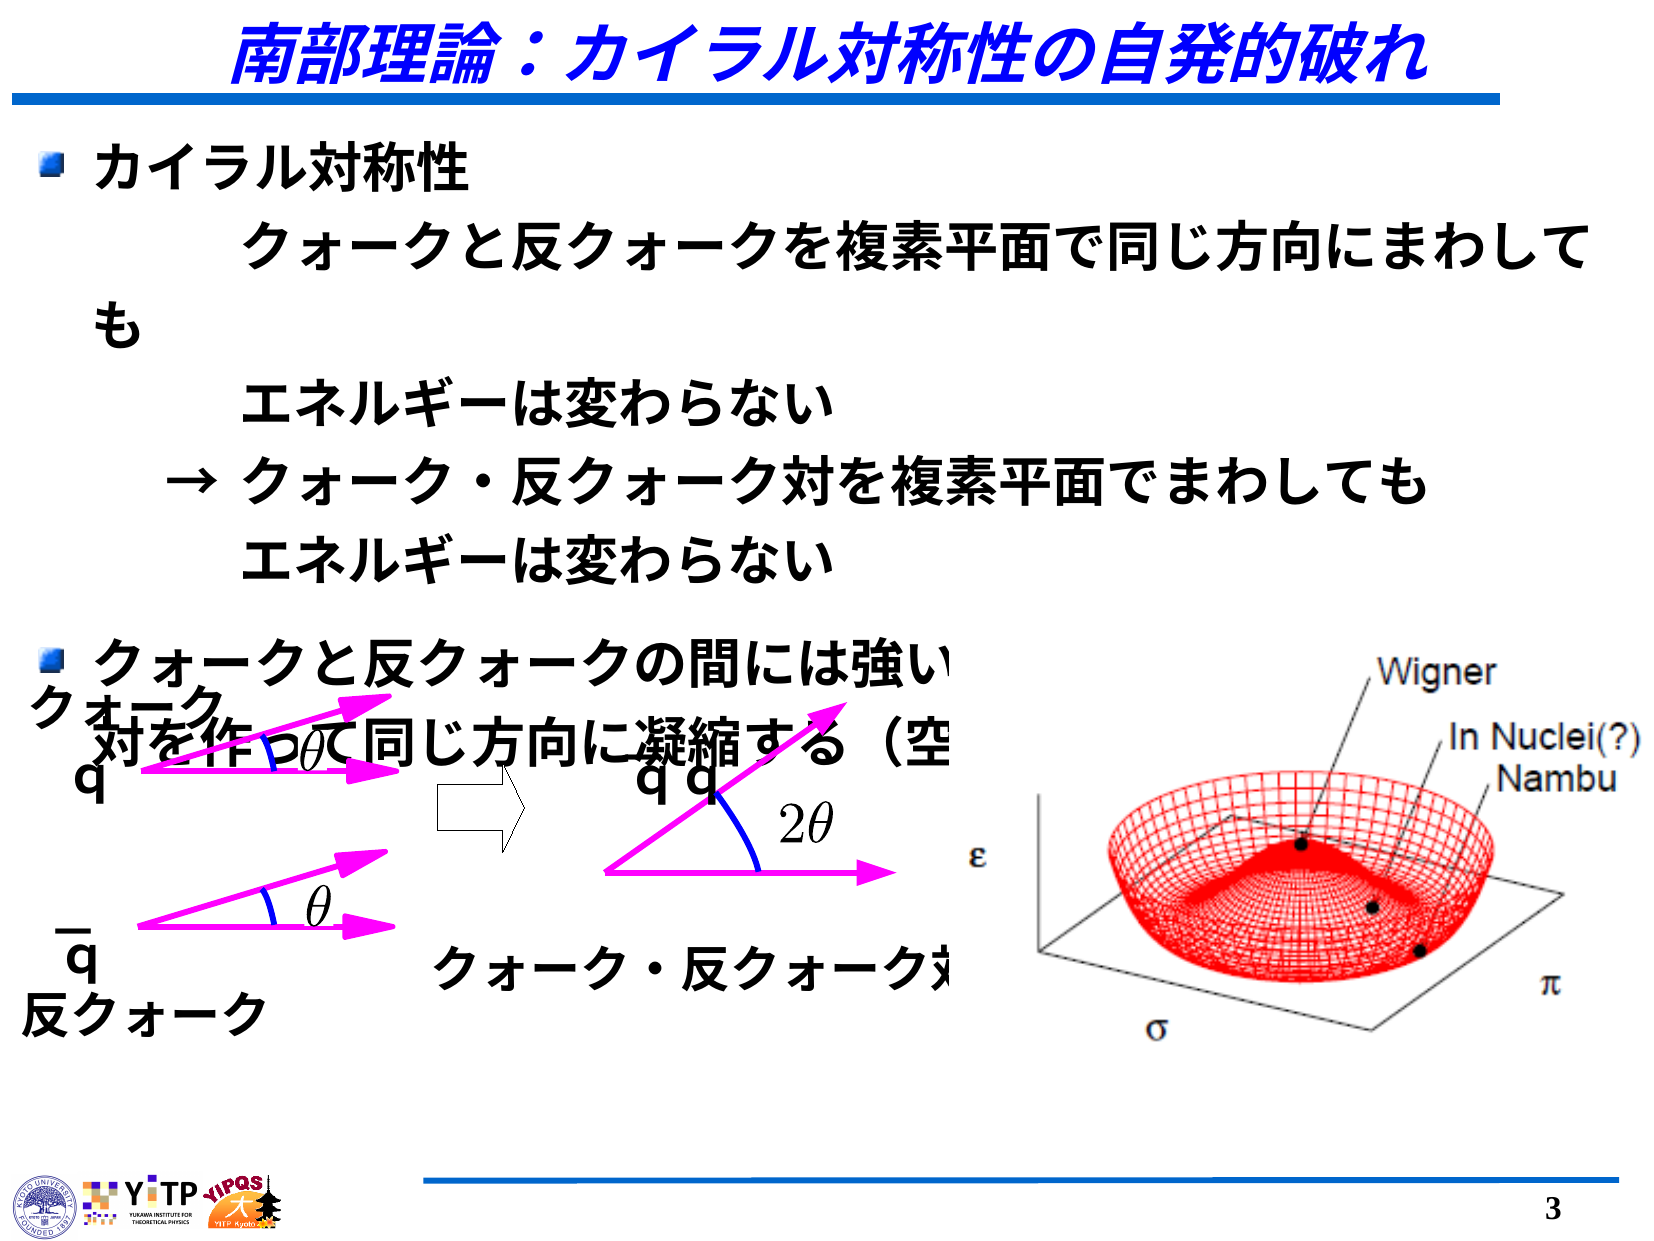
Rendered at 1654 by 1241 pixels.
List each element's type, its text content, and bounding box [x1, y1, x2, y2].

picture [949, 618, 1654, 1052]
text_box クォーク [27, 668, 228, 744]
text_box 反クォーク [20, 975, 271, 1052]
text_box － [48, 892, 149, 968]
text_box ｑ [65, 744, 116, 811]
text_box ｑｑ [627, 736, 728, 812]
text_box － [618, 718, 669, 794]
title 南部理論：カイラル対称性の自発的破れ [0, 0, 1654, 99]
picture [11, 1170, 281, 1241]
text_box クォーク・反クォーク対 [430, 929, 949, 1005]
text_box [297, 729, 327, 772]
picture [38, 647, 64, 668]
list カイラル対称性 クォークと反クォークを複素平面で同じ方向にまわしても エネルギーは変わらない → クォーク・反クォーク対を複素平面でまわしても エネルギーは変わらない クォークと反クォークの間には強い引力が働くので、 対を作って同じ方向に凝縮する（空間を埋め尽くす）。 [20, 124, 1621, 530]
text_box [437, 761, 525, 853]
text_box [304, 884, 334, 927]
text_box ｑ [57, 968, 109, 975]
text_box [777, 801, 836, 843]
